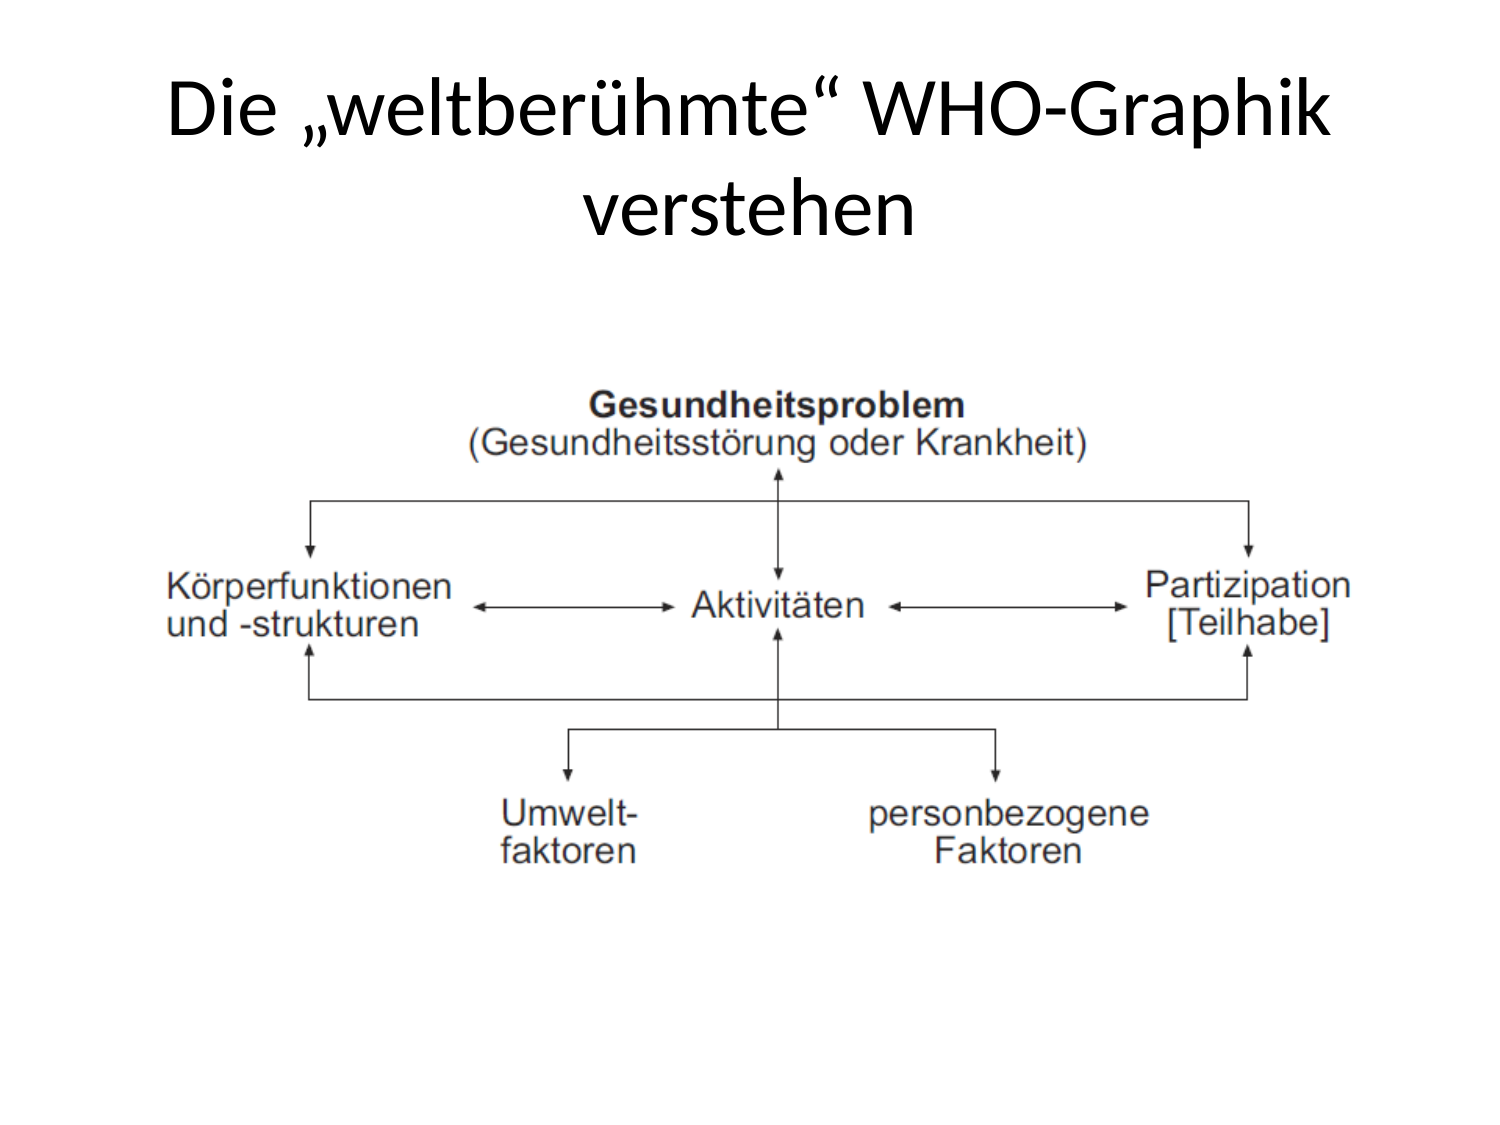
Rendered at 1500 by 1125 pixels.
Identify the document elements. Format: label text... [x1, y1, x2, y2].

picture [82, 344, 1418, 924]
title Die „weltberühmte“ WHO-Graphik verstehen [75, 45, 1426, 233]
